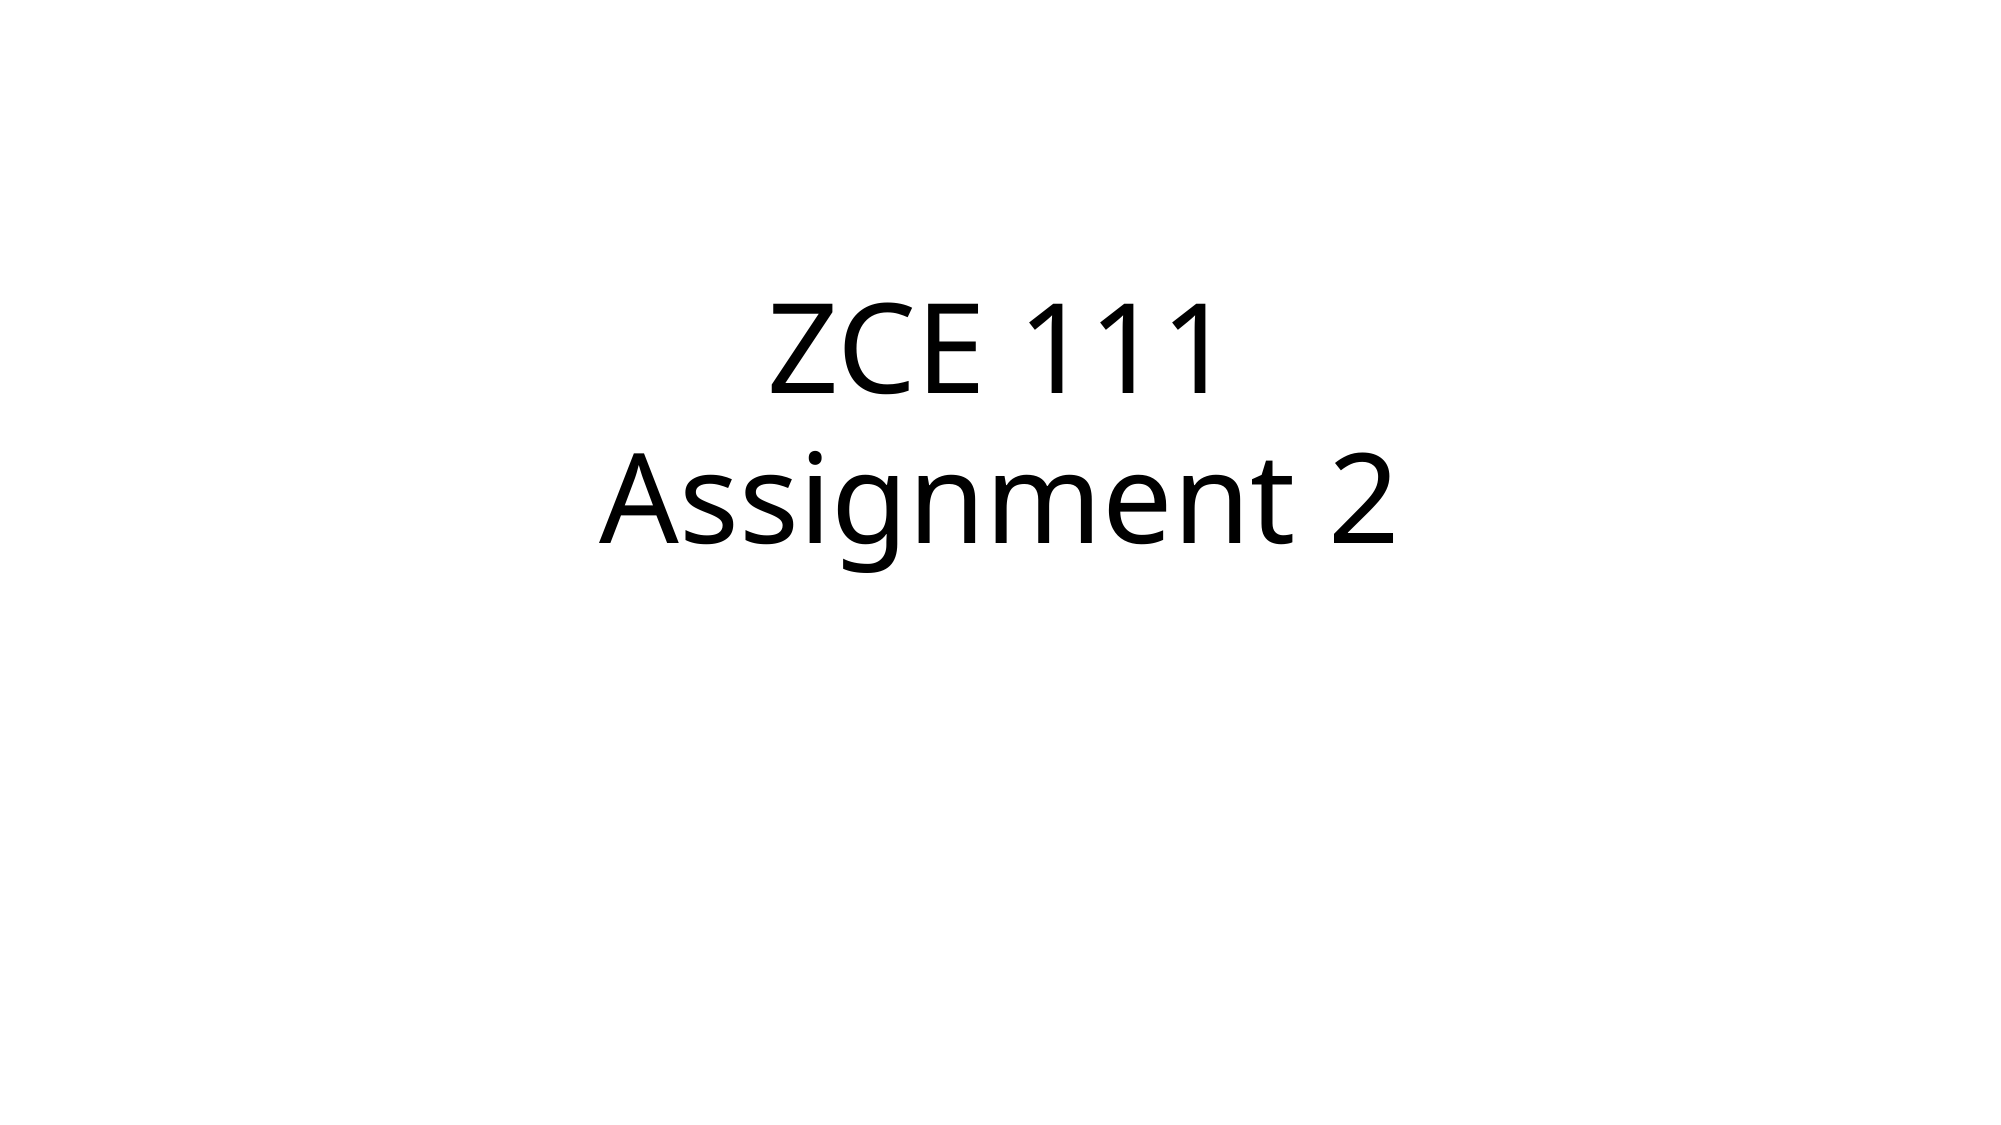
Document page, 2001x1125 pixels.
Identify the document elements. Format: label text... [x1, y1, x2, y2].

title ZCE 111 Assignment 2 [249, 184, 1750, 576]
